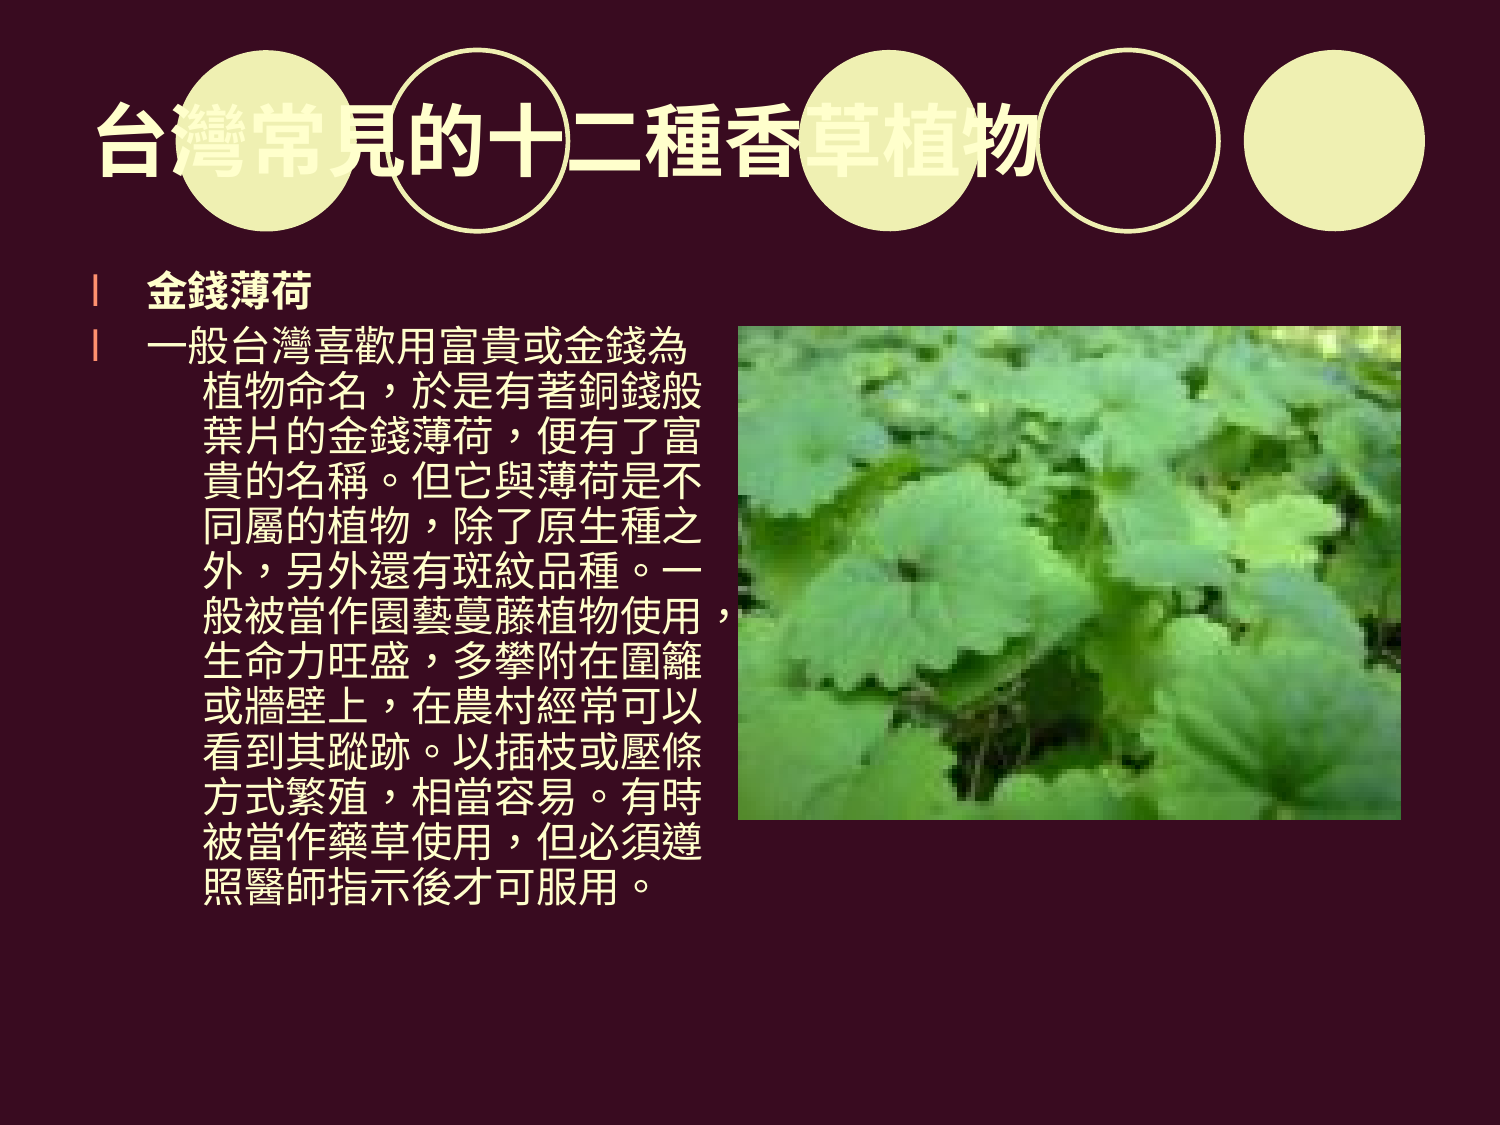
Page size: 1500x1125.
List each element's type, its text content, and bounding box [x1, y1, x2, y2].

chart [738, 326, 1401, 821]
list 金錢薄荷 一般台灣喜歡用富貴或金錢為植物命名，於是有著銅錢般葉片的金錢薄荷，便有了富貴的名稱。但它與薄荷是不同屬的植物，除了原生種之外，另外還有斑紋品種。一般被當作園藝蔓藤植物使用，生命力旺盛，多攀附在圍籬或牆壁上，在農村經常可以看到其蹤跡。以插枝或壓條方式繁殖，相當容易。有時被當作藥草使用，但必須遵照醫師指示後才可服用。 [75, 262, 738, 1006]
title 台灣常見的十二種香草植物 [75, 45, 1426, 233]
